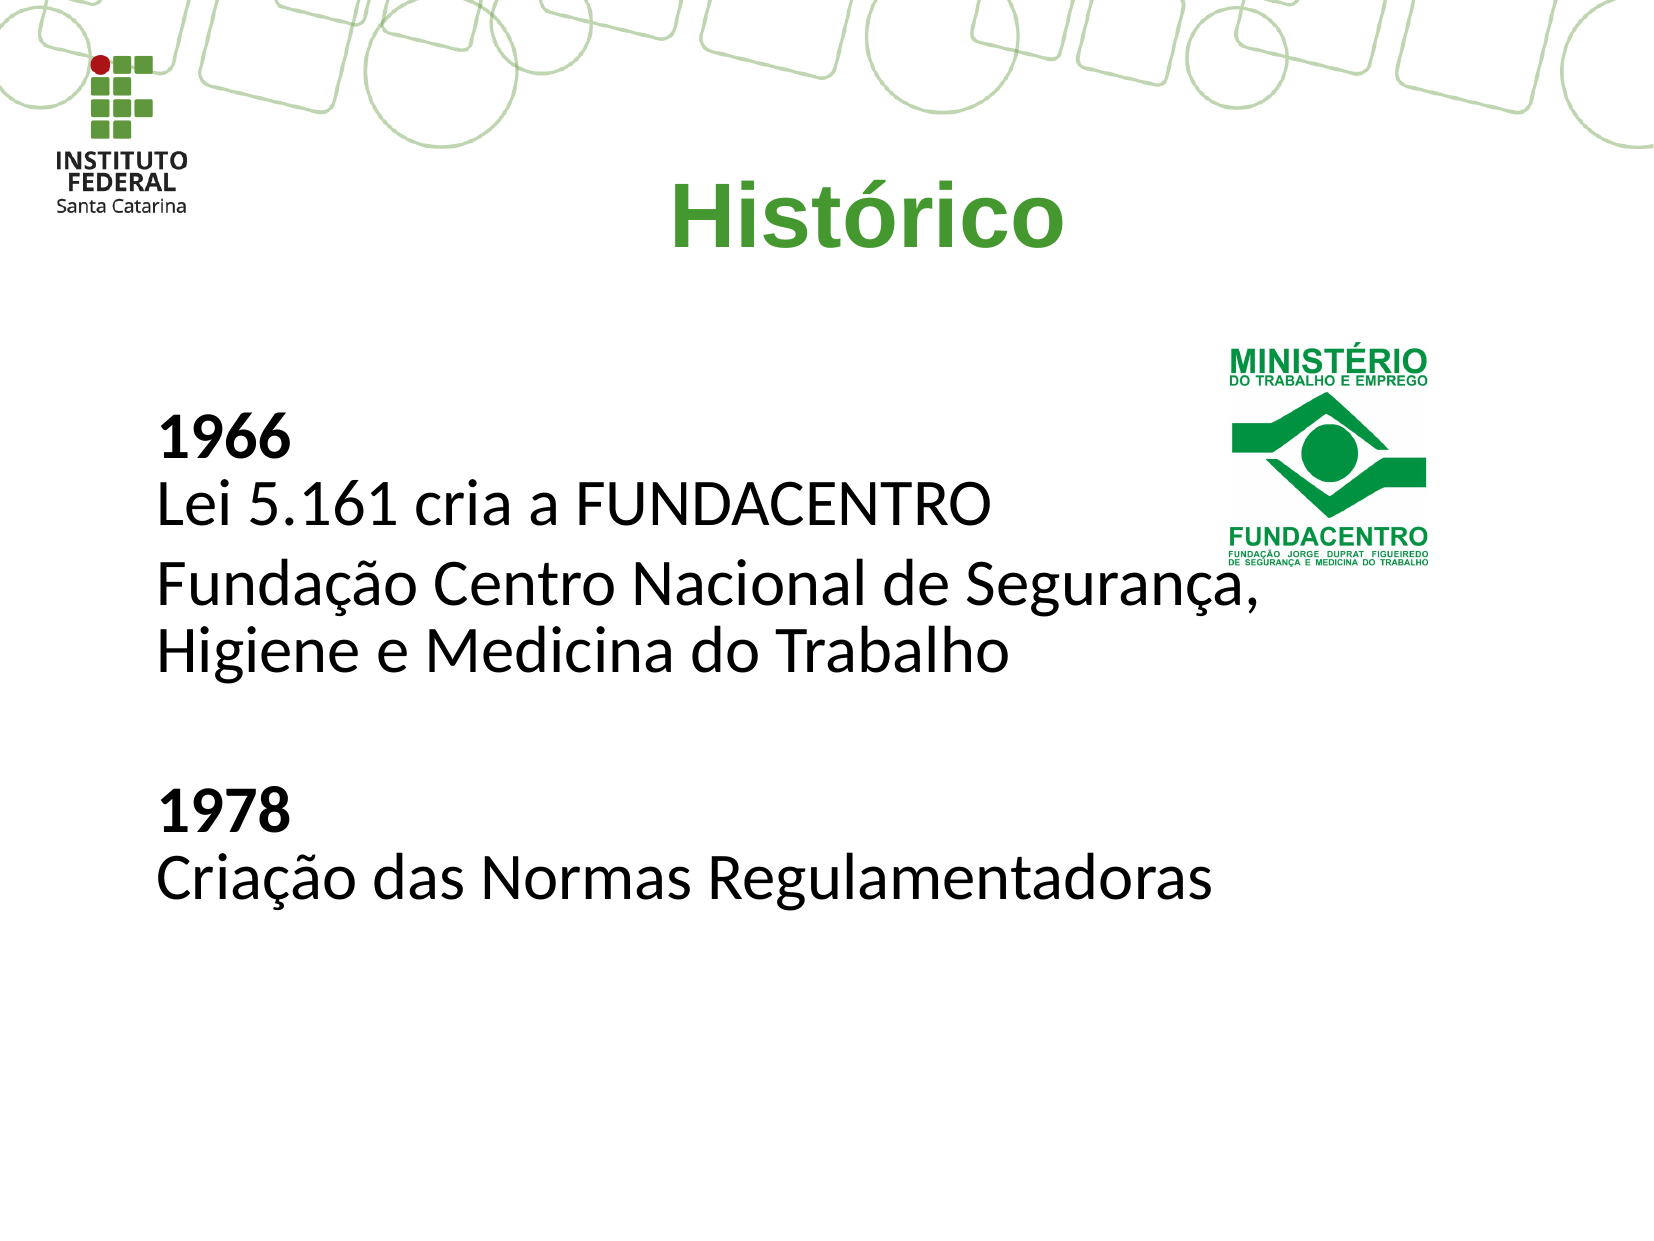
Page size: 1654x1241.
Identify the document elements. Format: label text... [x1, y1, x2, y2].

picture [0, 0, 1654, 1169]
text_box 1966 Lei 5.161 cria a FUNDACENTRO Fundação Centro Nacional de Segurança, Higiene e Medicina do Trabalho 1978 Criação das Normas Regulamentadoras [141, 401, 1335, 1082]
title Histórico [212, 111, 1524, 319]
